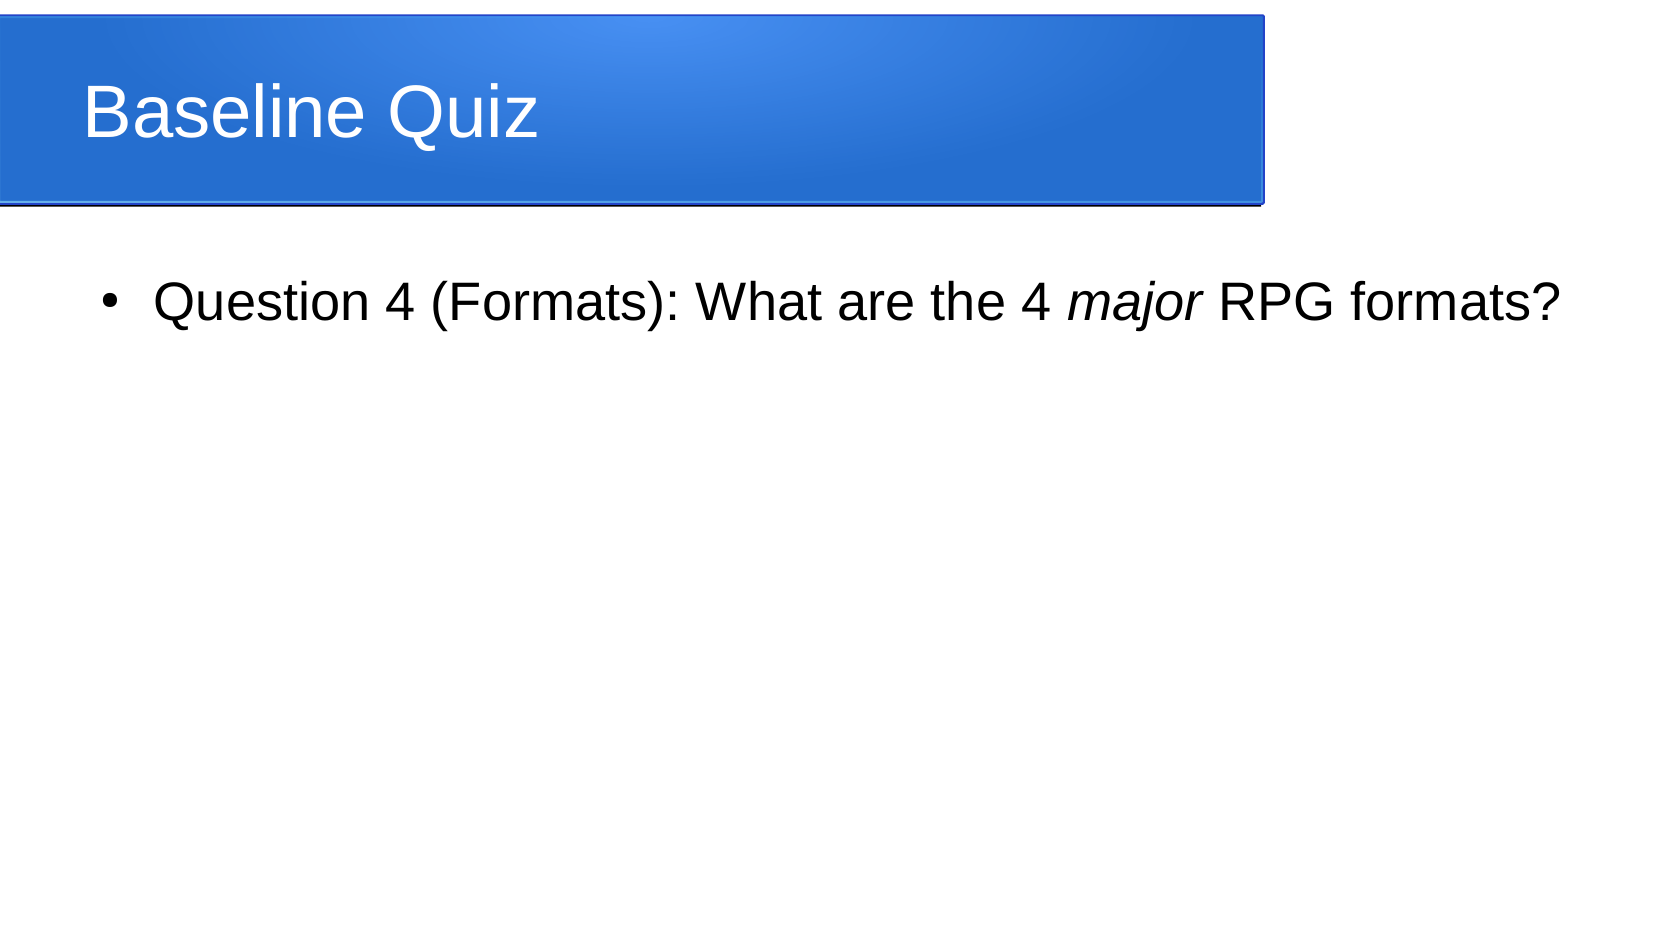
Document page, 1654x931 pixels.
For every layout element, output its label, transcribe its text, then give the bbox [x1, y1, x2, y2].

list Question 4 (Formats): What are the 4 major RPG formats? [82, 271, 1571, 851]
title Baseline Quiz [82, 35, 1235, 189]
